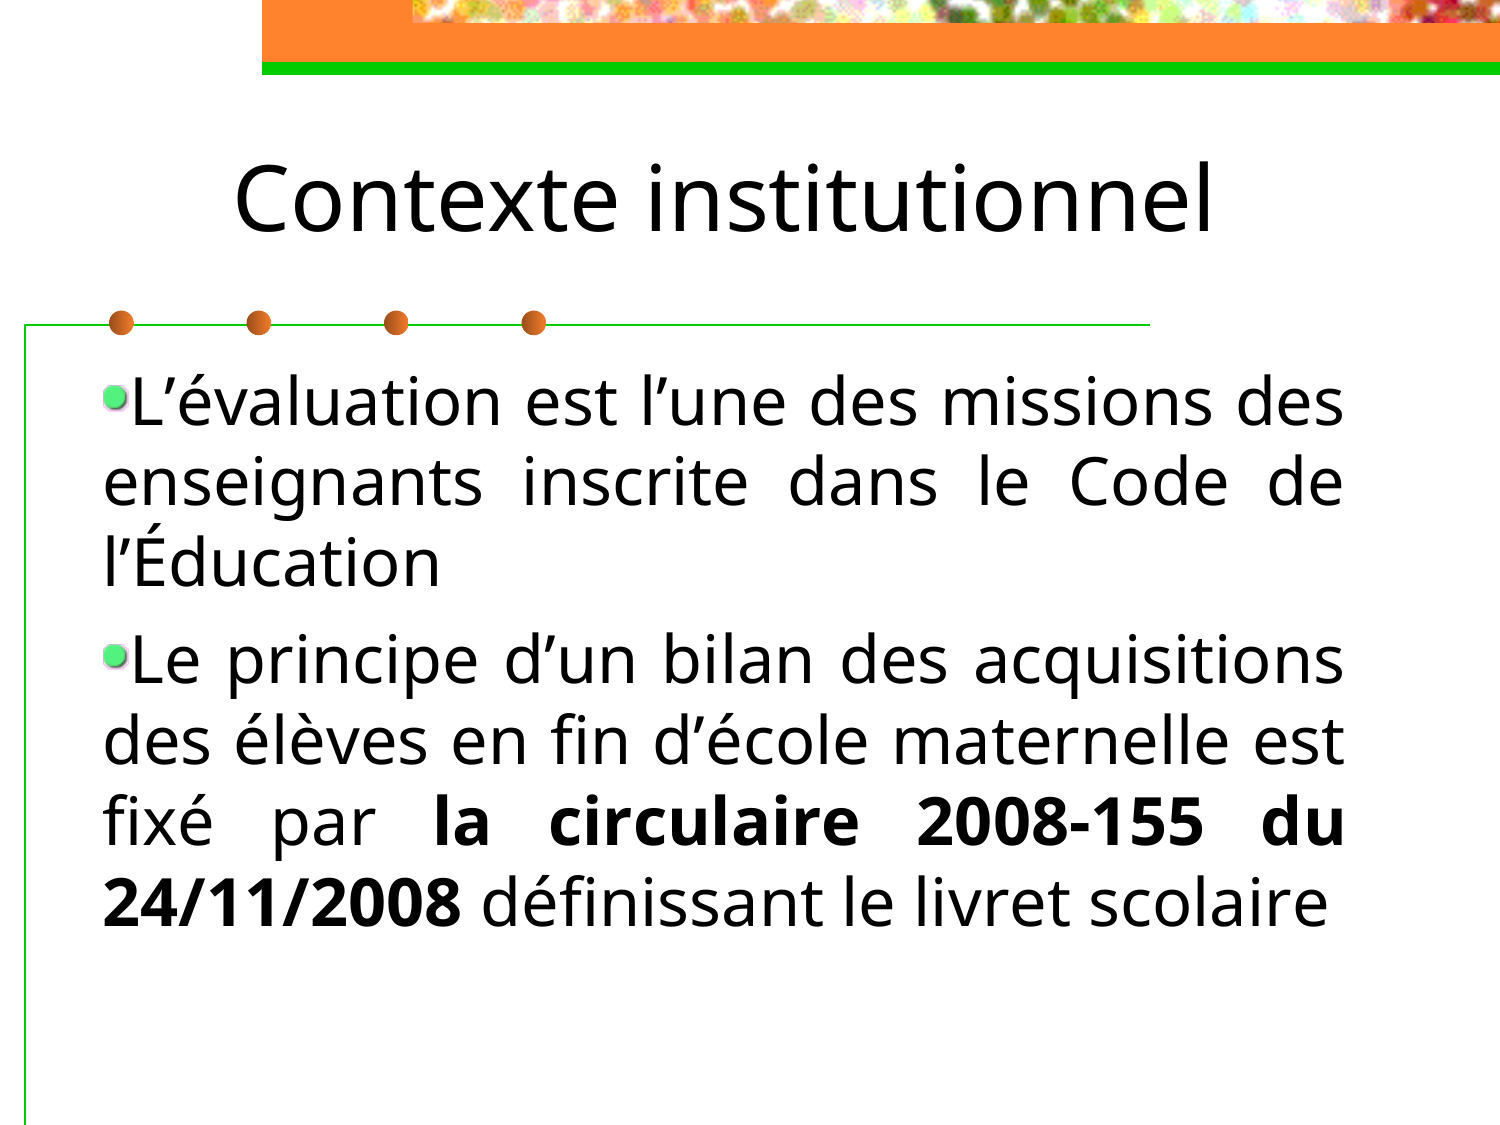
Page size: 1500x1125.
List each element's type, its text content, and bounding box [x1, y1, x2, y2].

picture [412, 0, 1500, 23]
title Contexte institutionnel [87, 99, 1363, 288]
list L’évaluation est l’une des missions des enseignants inscrite dans le Code de l’Éducation Le principe d’un bilan des acquisitions des élèves en fin d’école maternelle est fixé par la circulaire 2008-155 du 24/11/2008 définissant le livret scolaire [87, 350, 1363, 1026]
